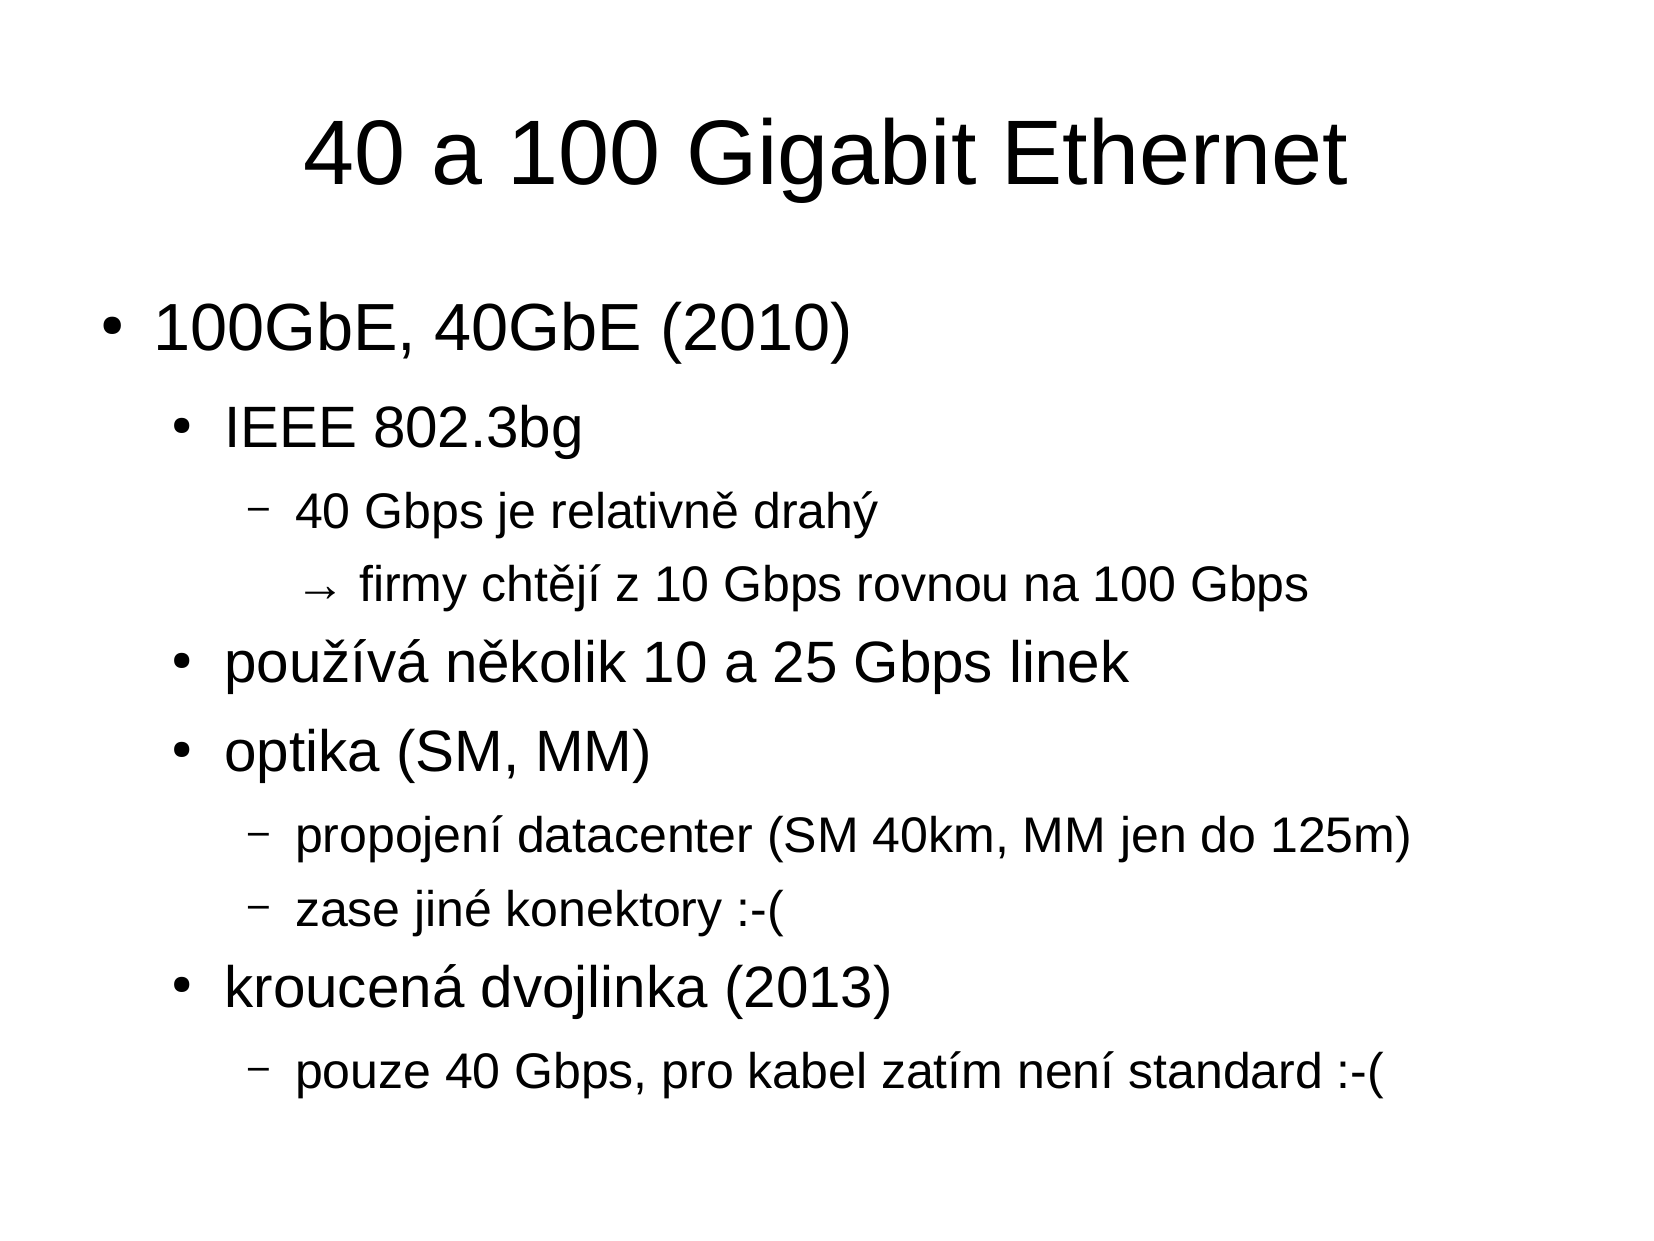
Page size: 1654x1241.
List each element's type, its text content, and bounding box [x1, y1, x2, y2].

title 40 a 100 Gigabit Ethernet [82, 49, 1571, 257]
list 100GbE, 40GbE (2010) IEEE 802.3bg 40 Gbps je relativně drahý → firmy chtějí z 10 Gbps rovnou na 100 Gbps používá několik 10 a 25 Gbps linek optika (SM, MM) propojení datacenter (SM 40km, MM jen do 125m) zase jiné konektory :-( kroucená dvojlinka (2013) pouze 40 Gbps, pro kabel zatím není standard :-( [82, 290, 1571, 1109]
